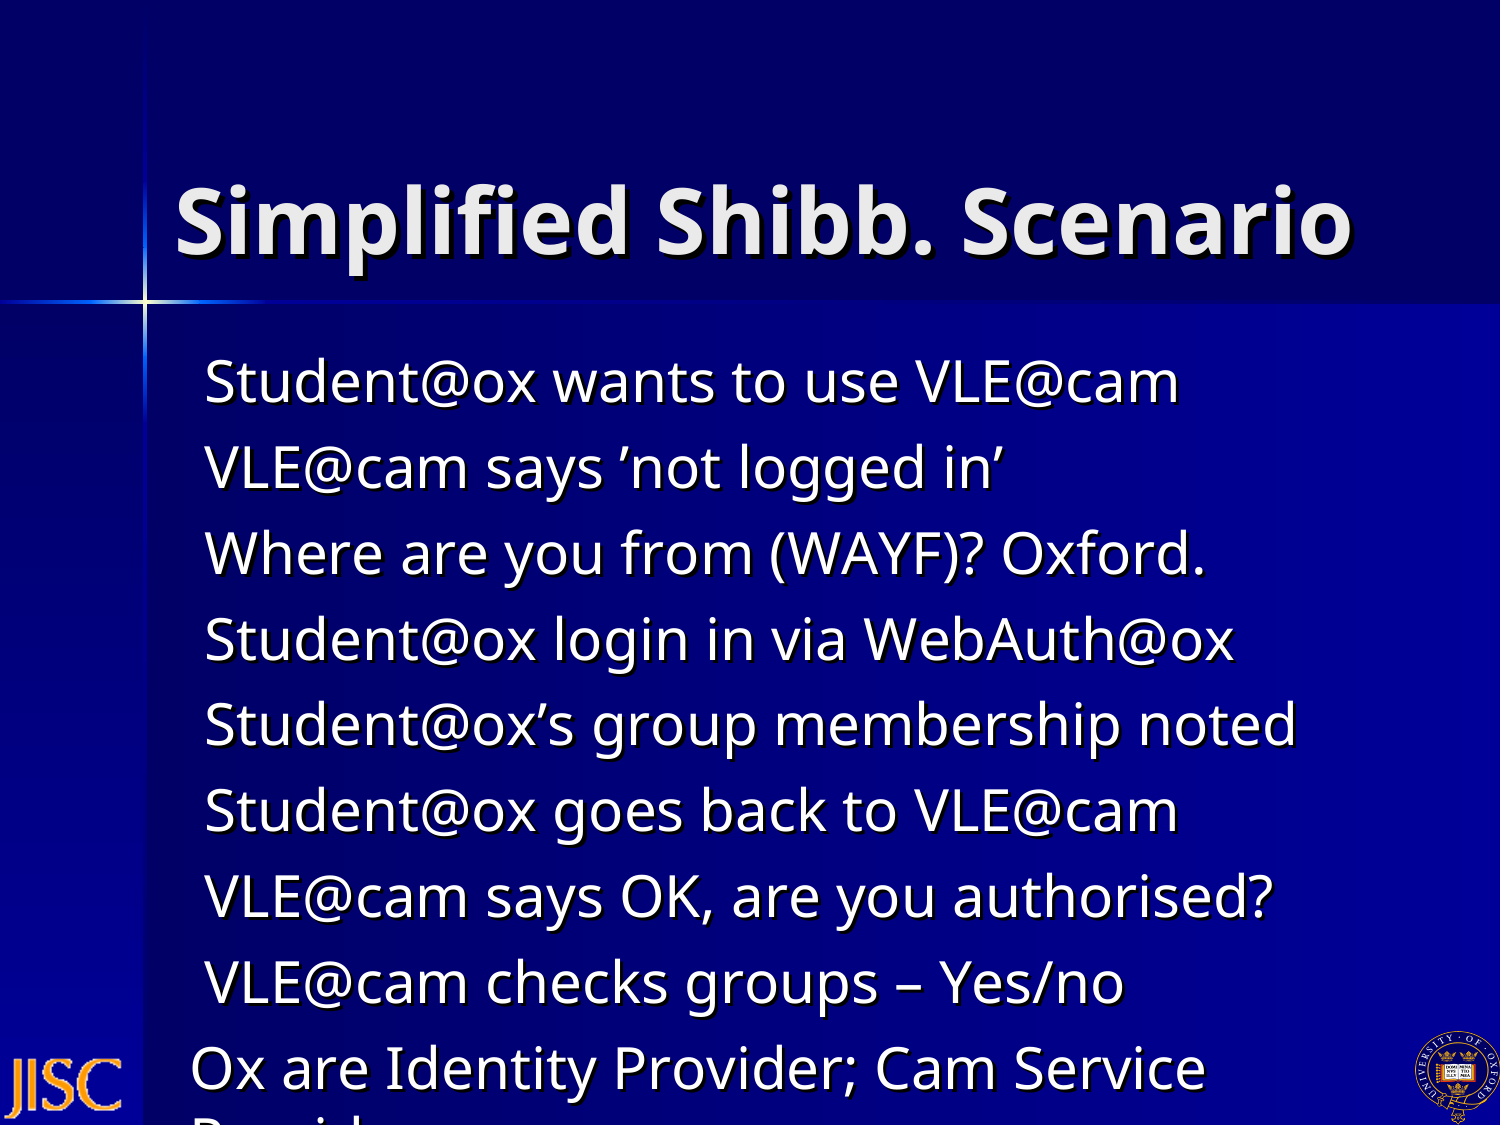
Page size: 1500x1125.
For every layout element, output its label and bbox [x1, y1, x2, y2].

picture [0, 1056, 126, 1125]
picture [1415, 1031, 1500, 1125]
